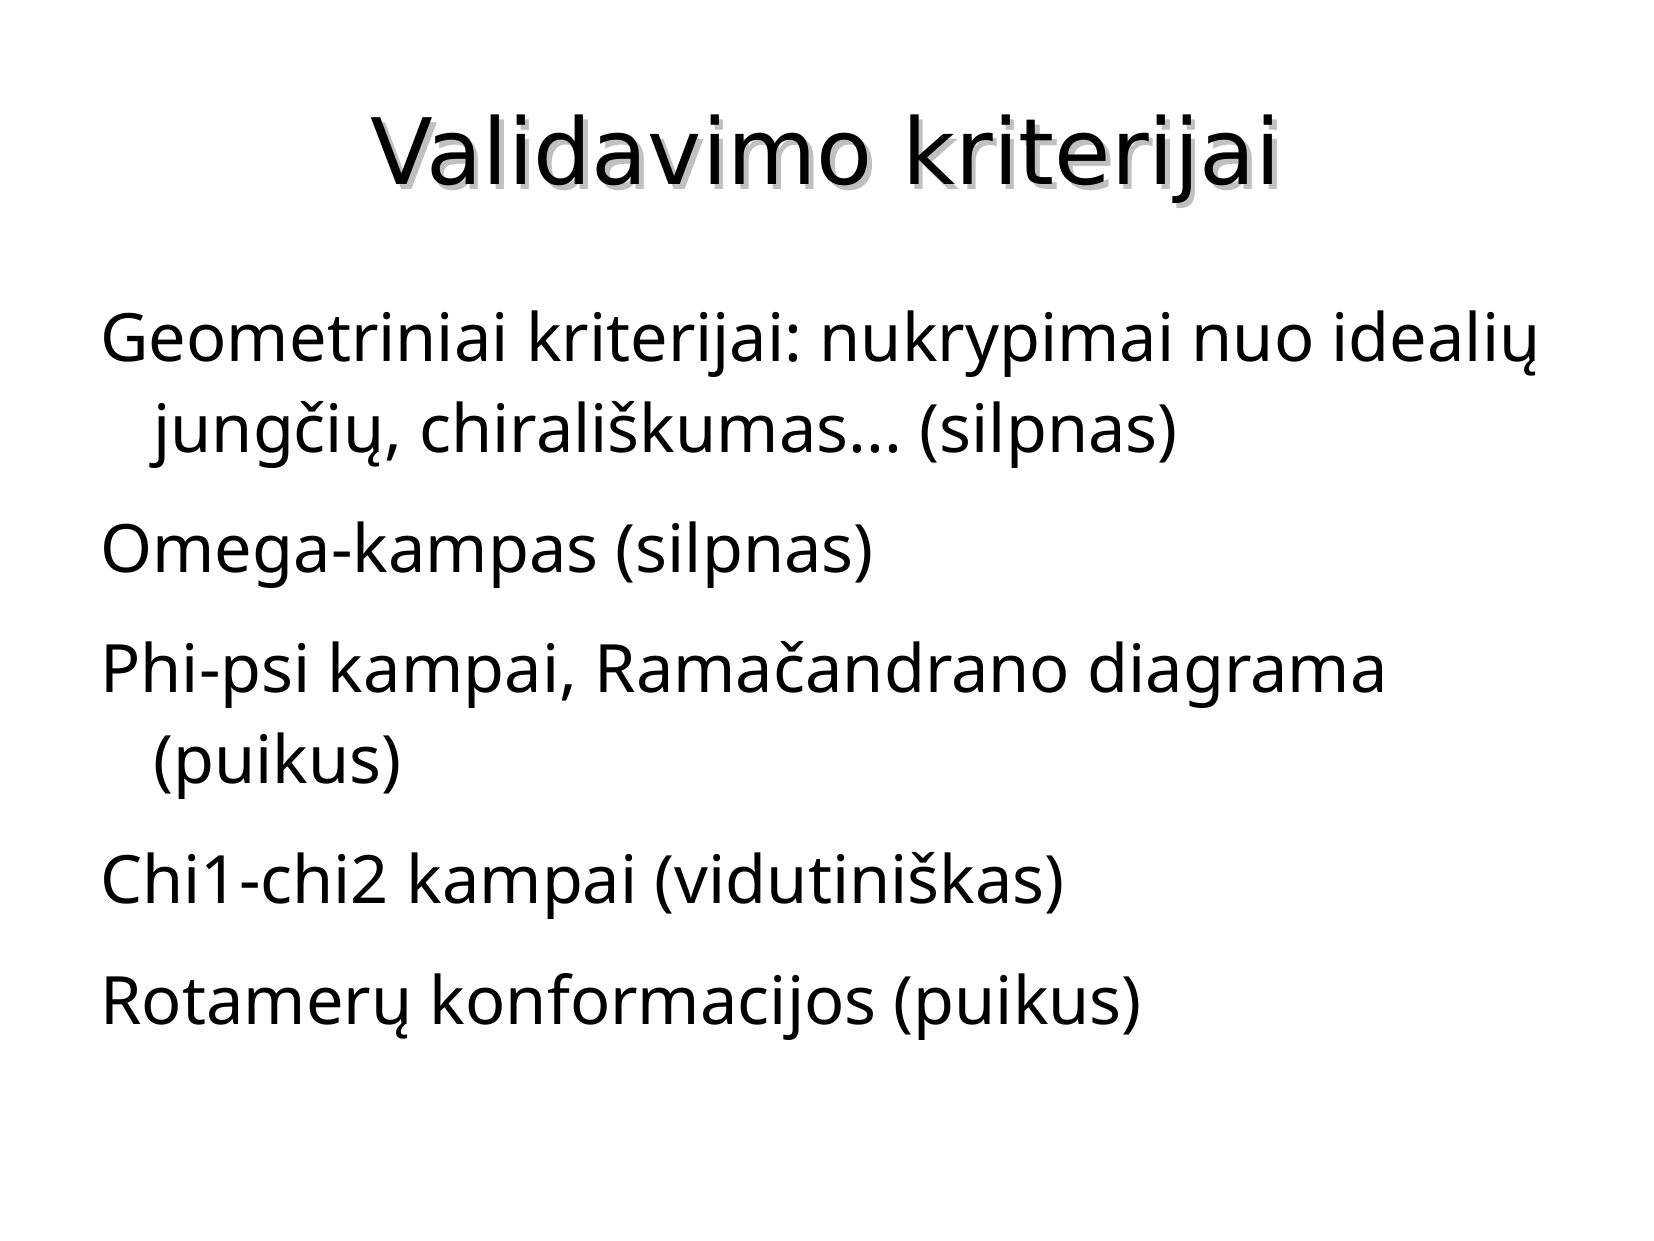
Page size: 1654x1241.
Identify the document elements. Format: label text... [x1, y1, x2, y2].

list Geometriniai kriterijai: nukrypimai nuo idealių jungčių, chirališkumas... (silpnas) Omega-kampas (silpnas) Phi-psi kampai, Ramačandrano diagrama (puikus) Chi1-chi2 kampai (vidutiniškas) Rotamerų konformacijos (puikus) [82, 290, 1571, 1094]
title Validavimo kriterijai [82, 56, 1571, 250]
